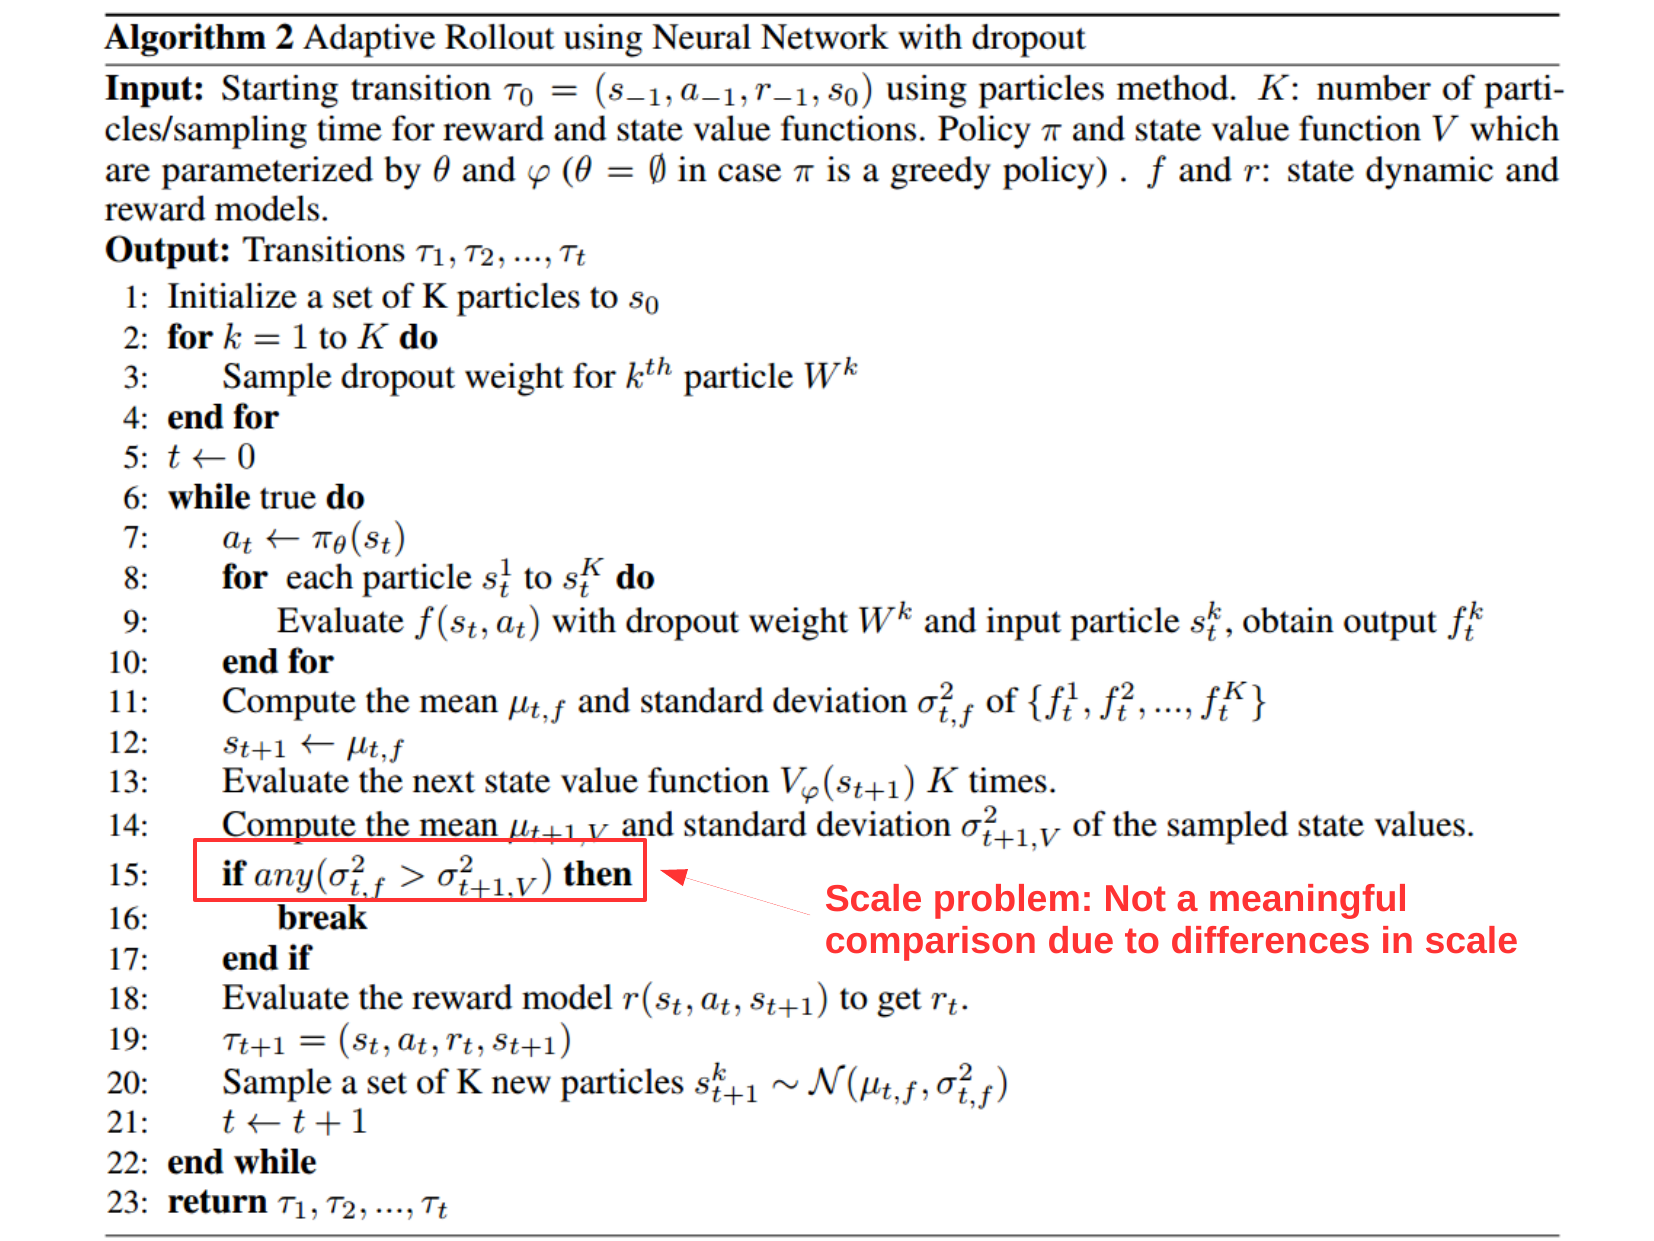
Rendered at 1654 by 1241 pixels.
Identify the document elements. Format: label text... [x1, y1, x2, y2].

picture [77, 1, 1584, 1241]
text_box Scale problem: Not a meaningful comparison due to differences in scale [810, 870, 1571, 972]
